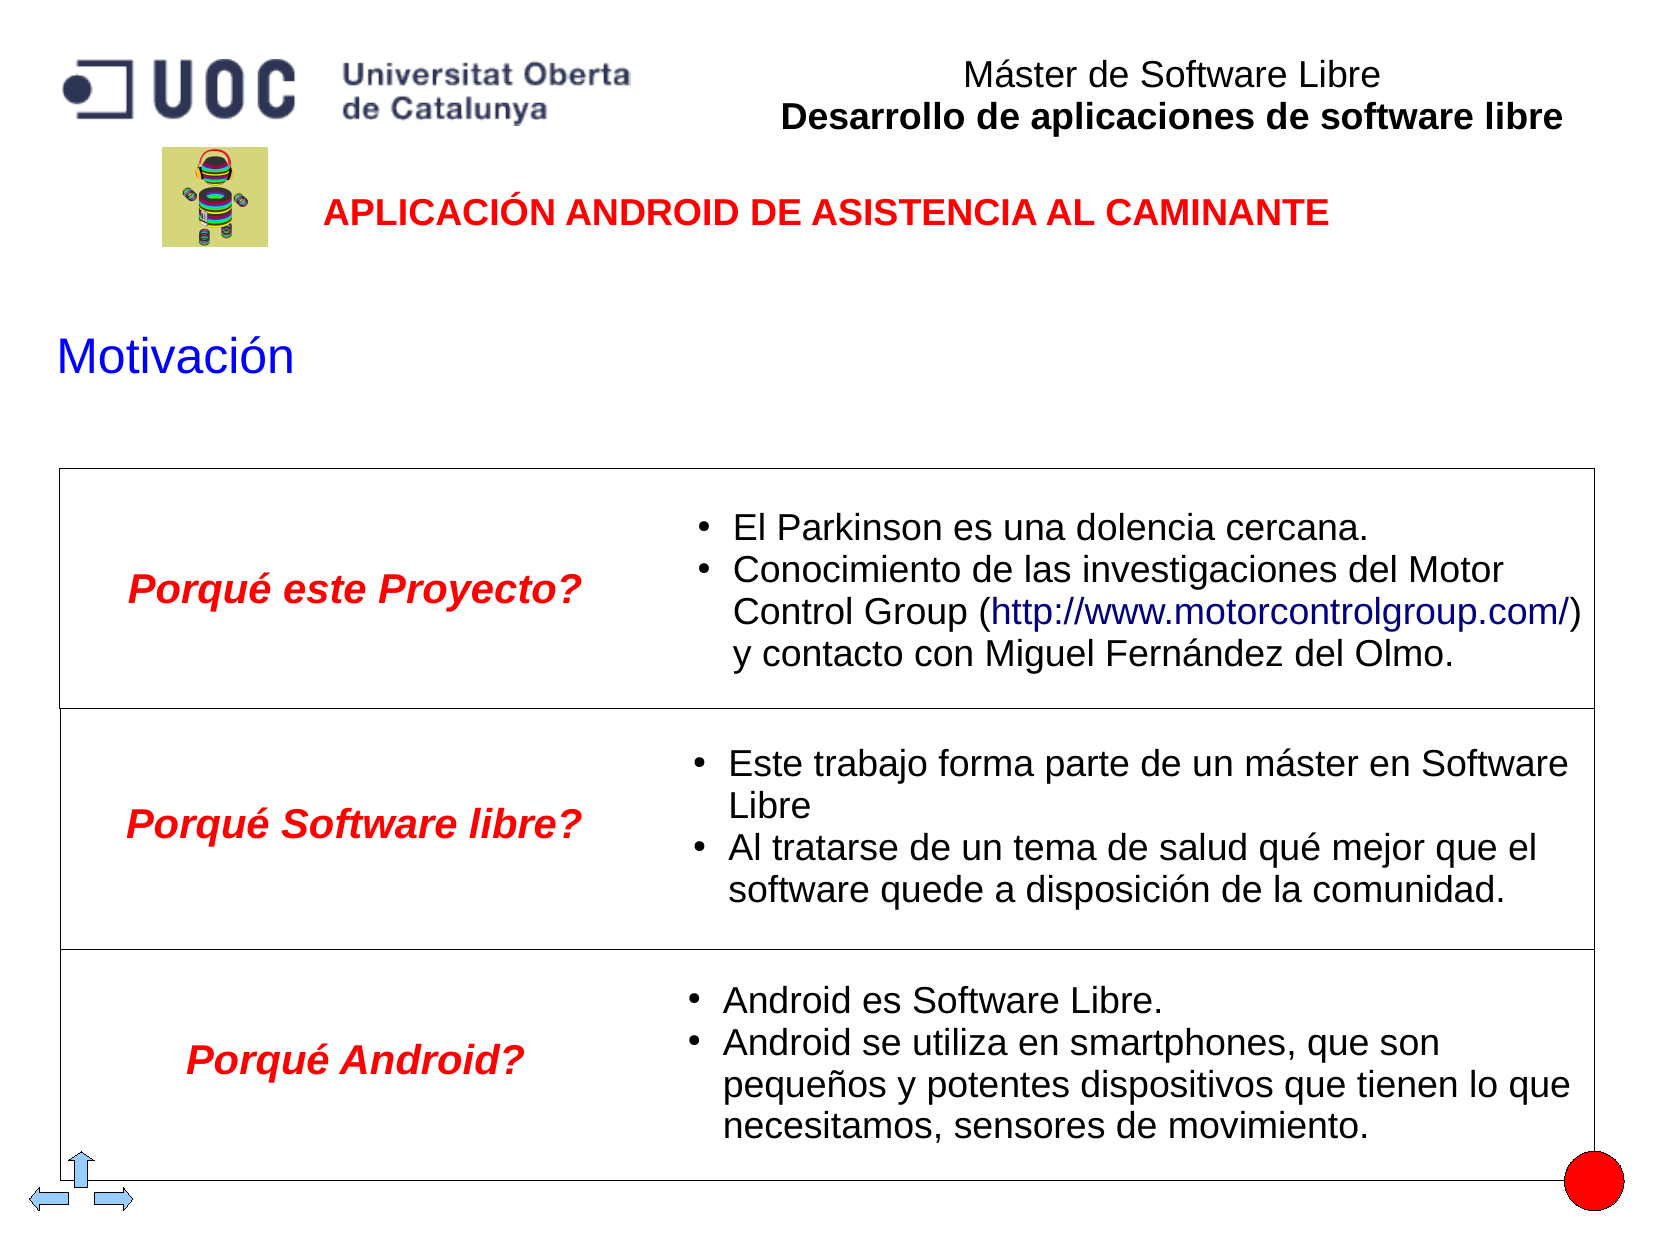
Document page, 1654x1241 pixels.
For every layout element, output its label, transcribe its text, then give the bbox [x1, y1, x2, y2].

text_box [650, 468, 1595, 472]
text_box APLICACIÓN ANDROID DE ASISTENCIA AL CAMINANTE [105, 173, 1549, 251]
text_box Máster de Software Libre Desarrollo de aplicaciones de software libre [752, 46, 1592, 147]
text_box Android es Software Libre. Android se utiliza en smartphones, que son pequeños y potentes dispositivos que tienen lo que necesitamos, sensores de movimiento. [634, 944, 1595, 1182]
picture [62, 59, 631, 126]
text_box Porqué Android? [68, 942, 636, 1179]
list Motivación [56, 297, 599, 416]
text_box El Parkinson es una dolencia cercana. Conocimiento de las investigaciones del Motor Control Group (http://www.motorcontrolgroup.com/) y contacto con Miguel Fernández del Olmo. [649, 472, 1595, 709]
text_box Porqué Software libre? [59, 708, 636, 941]
text_box Este trabajo forma parte de un máster en Software Libre Al tratarse de un tema de salud qué mejor que el software quede a disposición de la comunidad. [636, 708, 1591, 944]
text_box Porqué este Proyecto? [60, 468, 650, 708]
text_box [94, 1187, 133, 1211]
text_box [29, 1187, 69, 1211]
text_box [1591, 709, 1595, 944]
text_box [60, 941, 636, 1188]
text_box [1564, 1151, 1625, 1211]
picture [162, 147, 268, 247]
